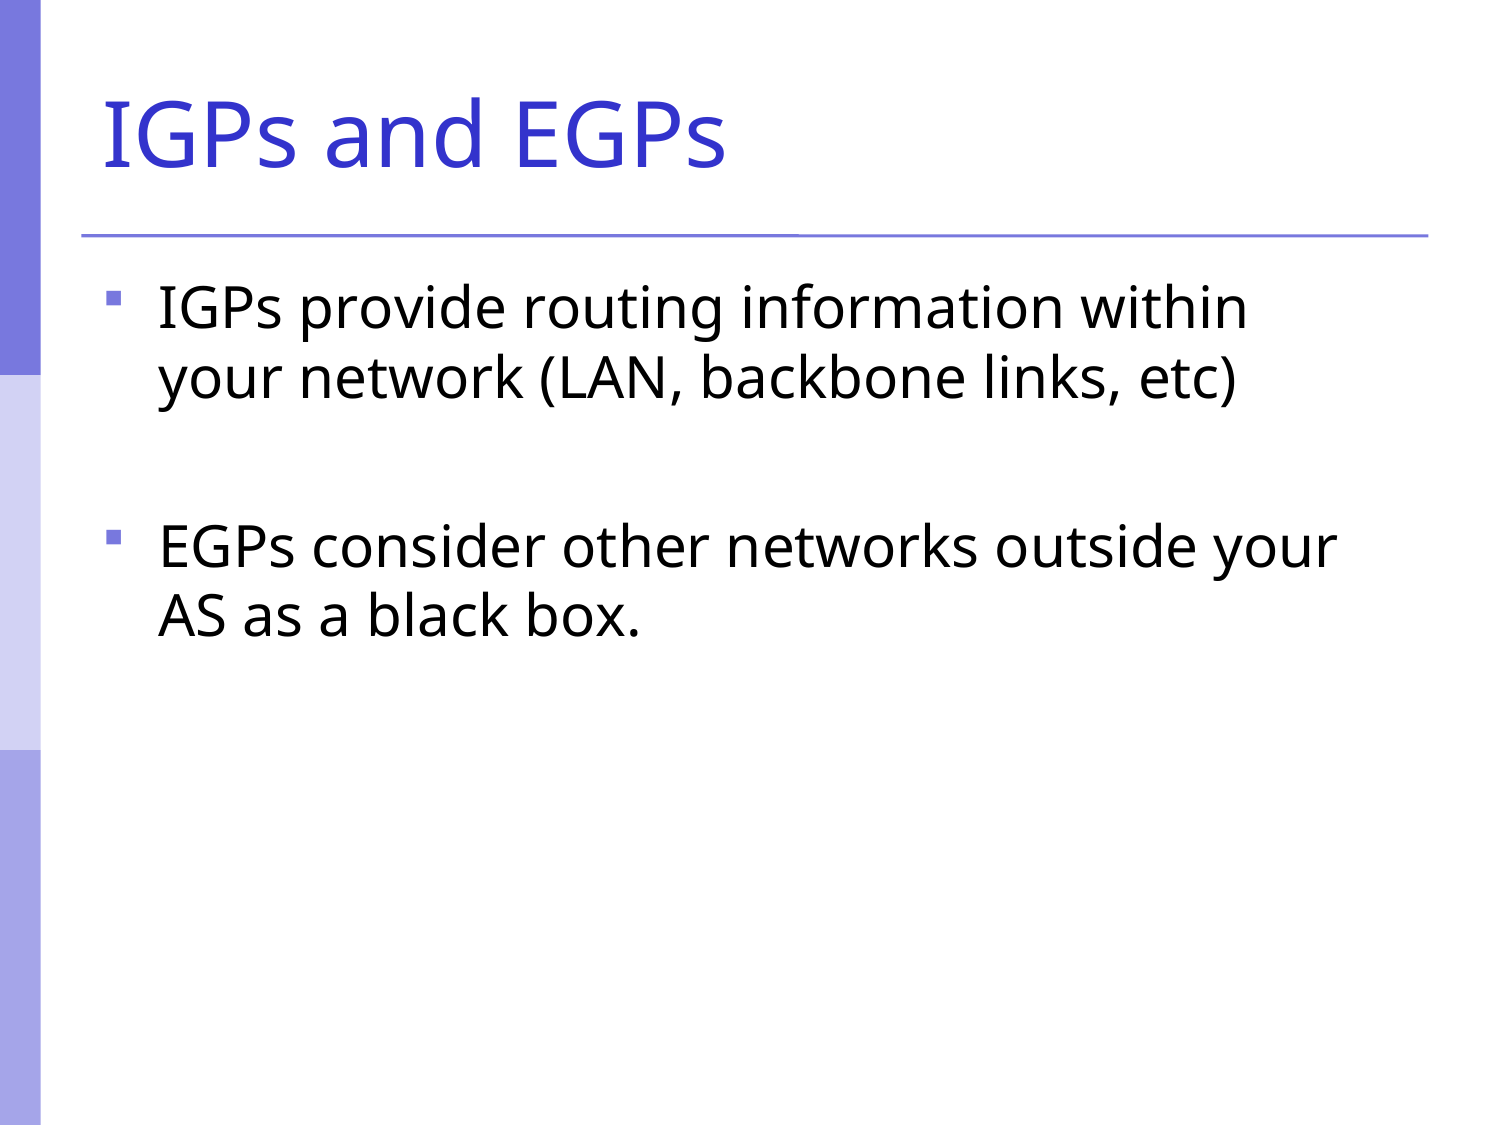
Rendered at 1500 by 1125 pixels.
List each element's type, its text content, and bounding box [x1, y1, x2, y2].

list IGPs provide routing information within your network (LAN, backbone links, etc) EGPs consider other networks outside your AS as a black box. [87, 262, 1363, 1026]
title IGPs and EGPs [87, 37, 1363, 225]
